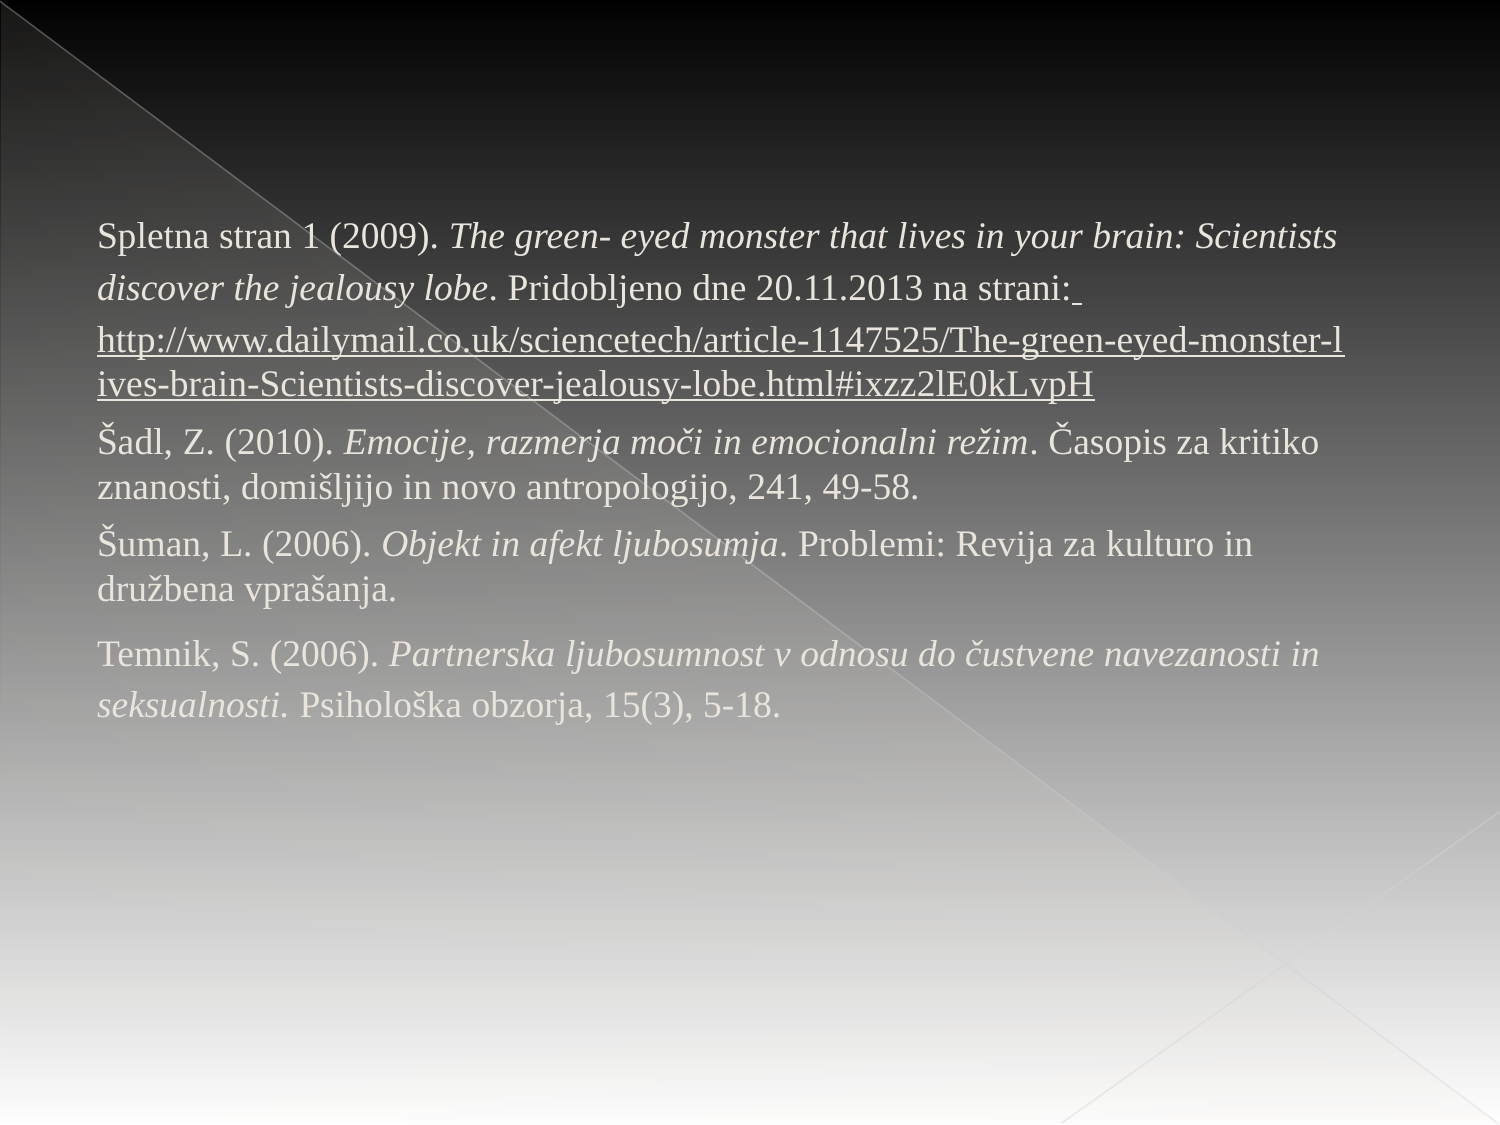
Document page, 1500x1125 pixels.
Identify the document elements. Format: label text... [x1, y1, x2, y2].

text_box Spletna stran 1 (2009). The green- eyed monster that lives in your brain: Scientists discover the jealousy lobe. Pridobljeno dne 20.11.2013 na strani: http://www.dailymail.co.uk/sciencetech/article-1147525/The-green-eyed-monster-lives-brain-Scientists-discover-jealousy-lobe.html#ixzz2lE0kLvpH Šadl, Z. (2010). Emocije, razmerja moči in emocionalni režim. Časopis za kritiko znanosti, domišljijo in novo antropologijo, 241, 49-58. Šuman, L. (2006). Objekt in afekt ljubosumja. Problemi: Revija za kulturo in družbena vprašanja. Temnik, S. (2006). Partnerska ljubosumnost v odnosu do čustvene navezanosti in seksualnosti. Psihološka obzorja, 15(3), 5-18. [82, 46, 1368, 839]
title [75, 43, 1425, 274]
list [75, 308, 1425, 1059]
